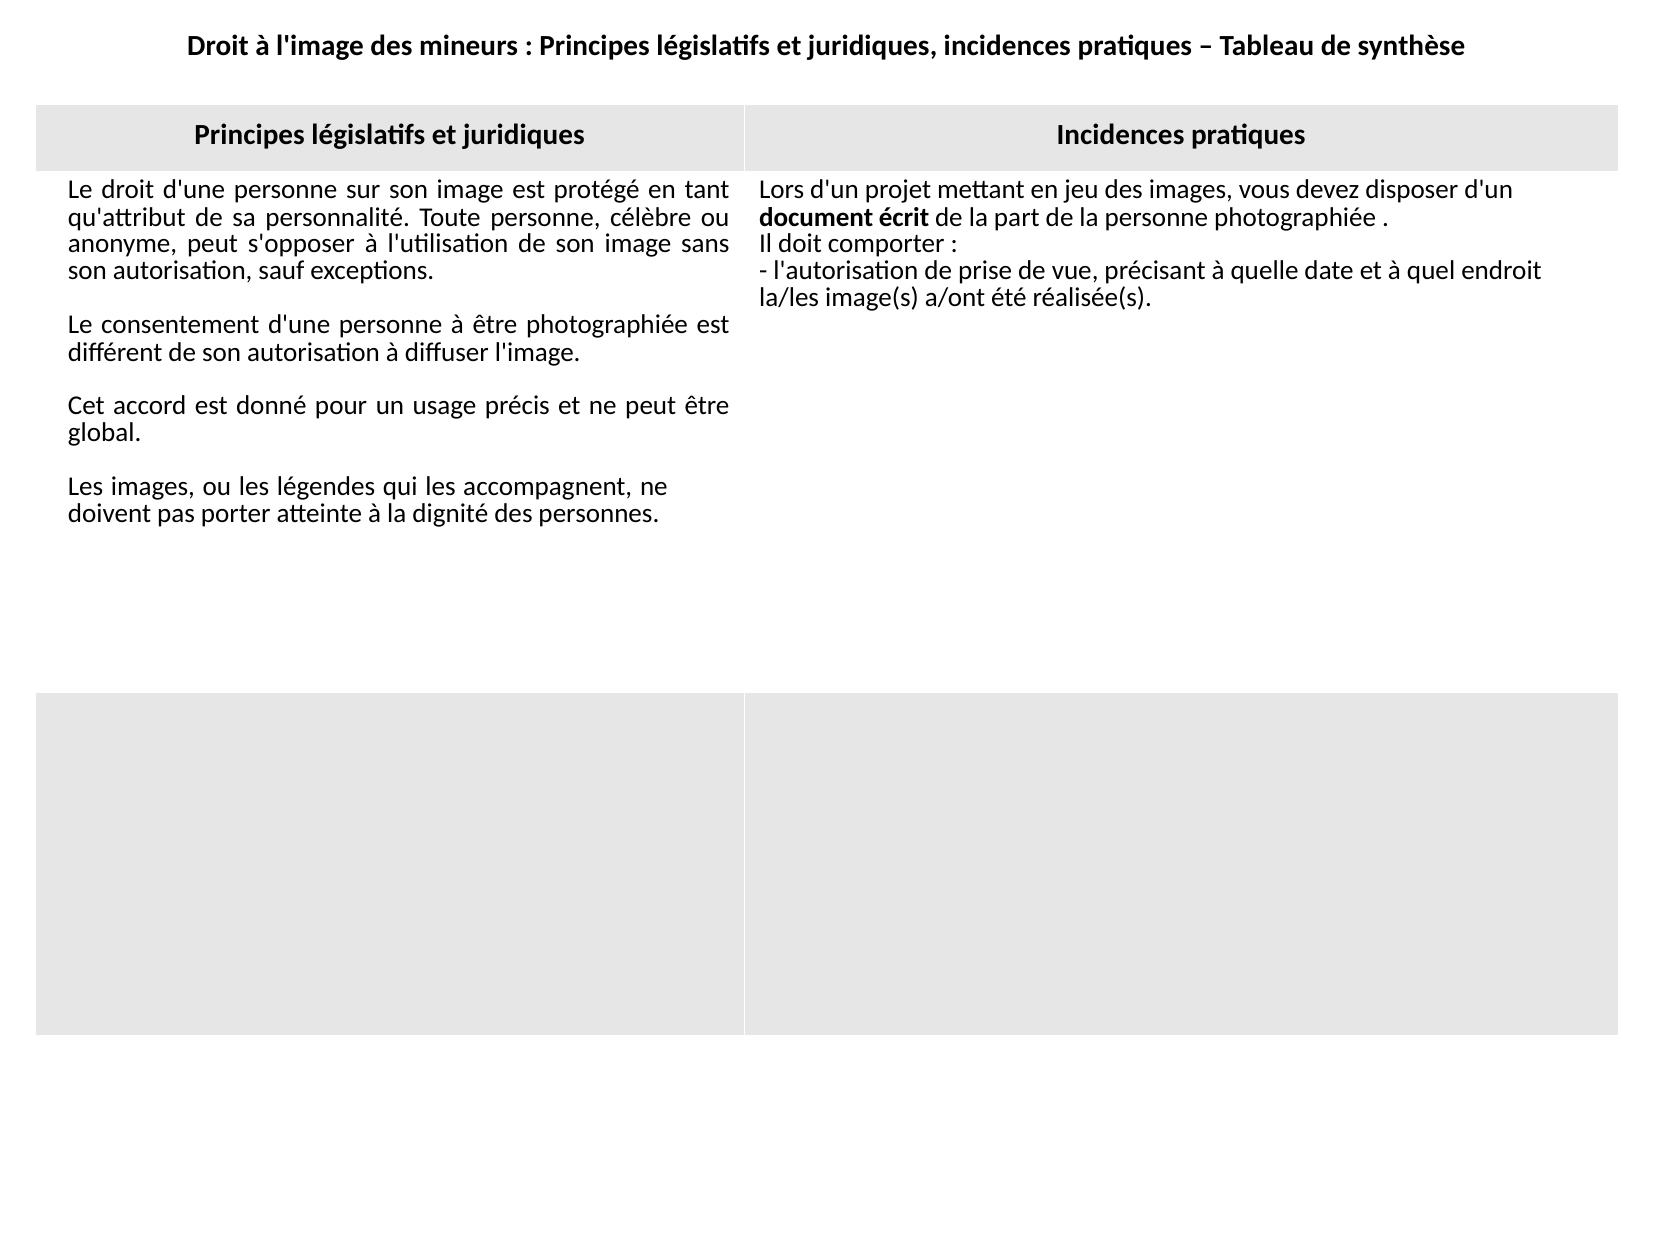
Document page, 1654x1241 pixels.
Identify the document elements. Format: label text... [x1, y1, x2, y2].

table_cell Incidences pratiques [745, 105, 1618, 171]
table_cell [36, 1036, 744, 1193]
table_cell [36, 693, 744, 1035]
table_cell [745, 693, 1618, 1035]
table_cell Lors d'un projet mettant en jeu des images, vous devez disposer d'un document écrit de la part de la personne photographiée . Il doit comporter : - l'autorisation de prise de vue, précisant à quelle date et à quel endroit la/les image(s) a/ont été réalisée(s). [745, 172, 1618, 692]
table_cell Le droit d'une personne sur son image est protégé en tant qu'attribut de sa personnalité. Toute personne, célèbre ou anonyme, peut s'opposer à l'utilisation de son image sans son autorisation, sauf exceptions. Le consentement d'une personne à être photographiée est différent de son autorisation à diffuser l'image. Cet accord est donné pour un usage précis et ne peut être global. Les images, ou les légendes qui les accompagnent, ne doivent pas porter atteinte à la dignité des personnes. [36, 172, 744, 692]
table_cell [745, 1036, 1618, 1193]
table_header Droit à l'image des mineurs : Principes législatifs et juridiques, incidences pratiques – Tableau de synthèse [36, 27, 1618, 104]
table_cell Principes législatifs et juridiques [36, 105, 744, 171]
